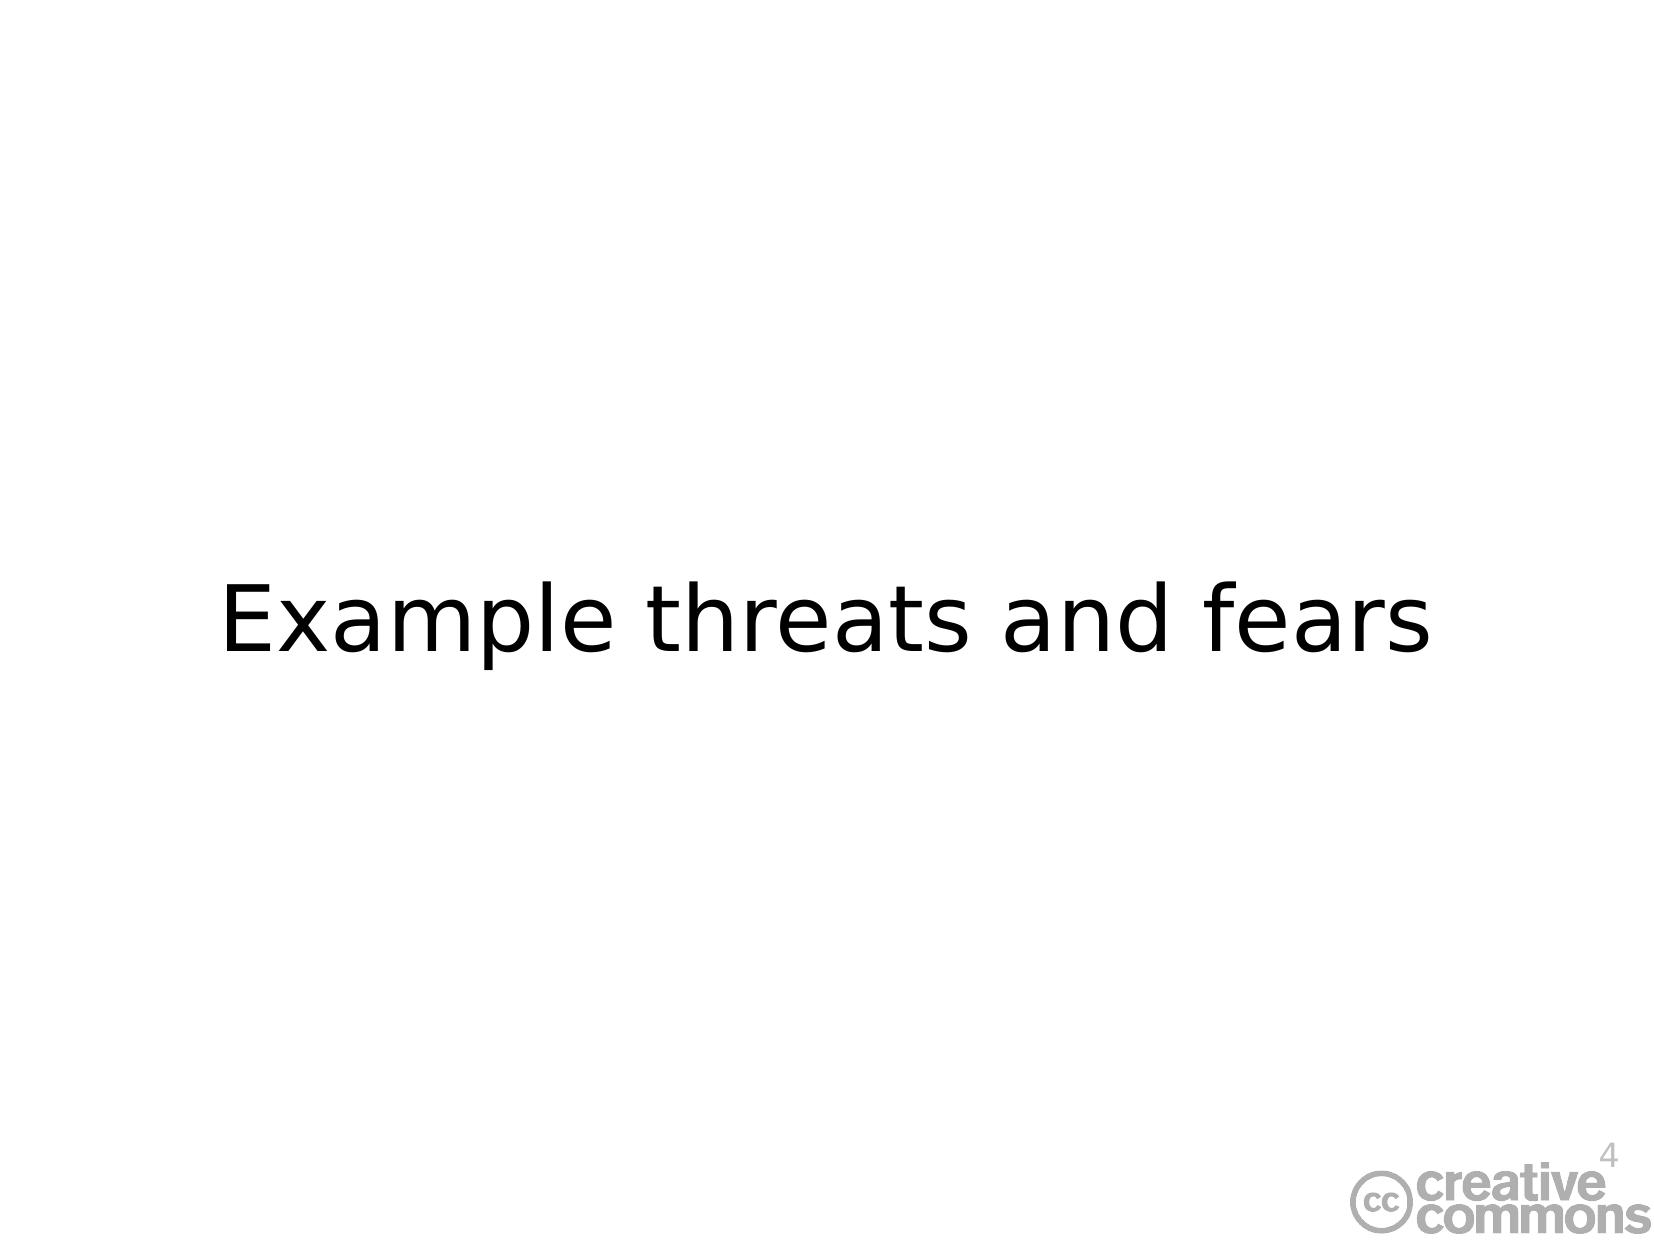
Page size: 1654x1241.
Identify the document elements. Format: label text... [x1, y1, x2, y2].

picture [1350, 1162, 1651, 1234]
title Example threats and fears [82, 516, 1571, 724]
